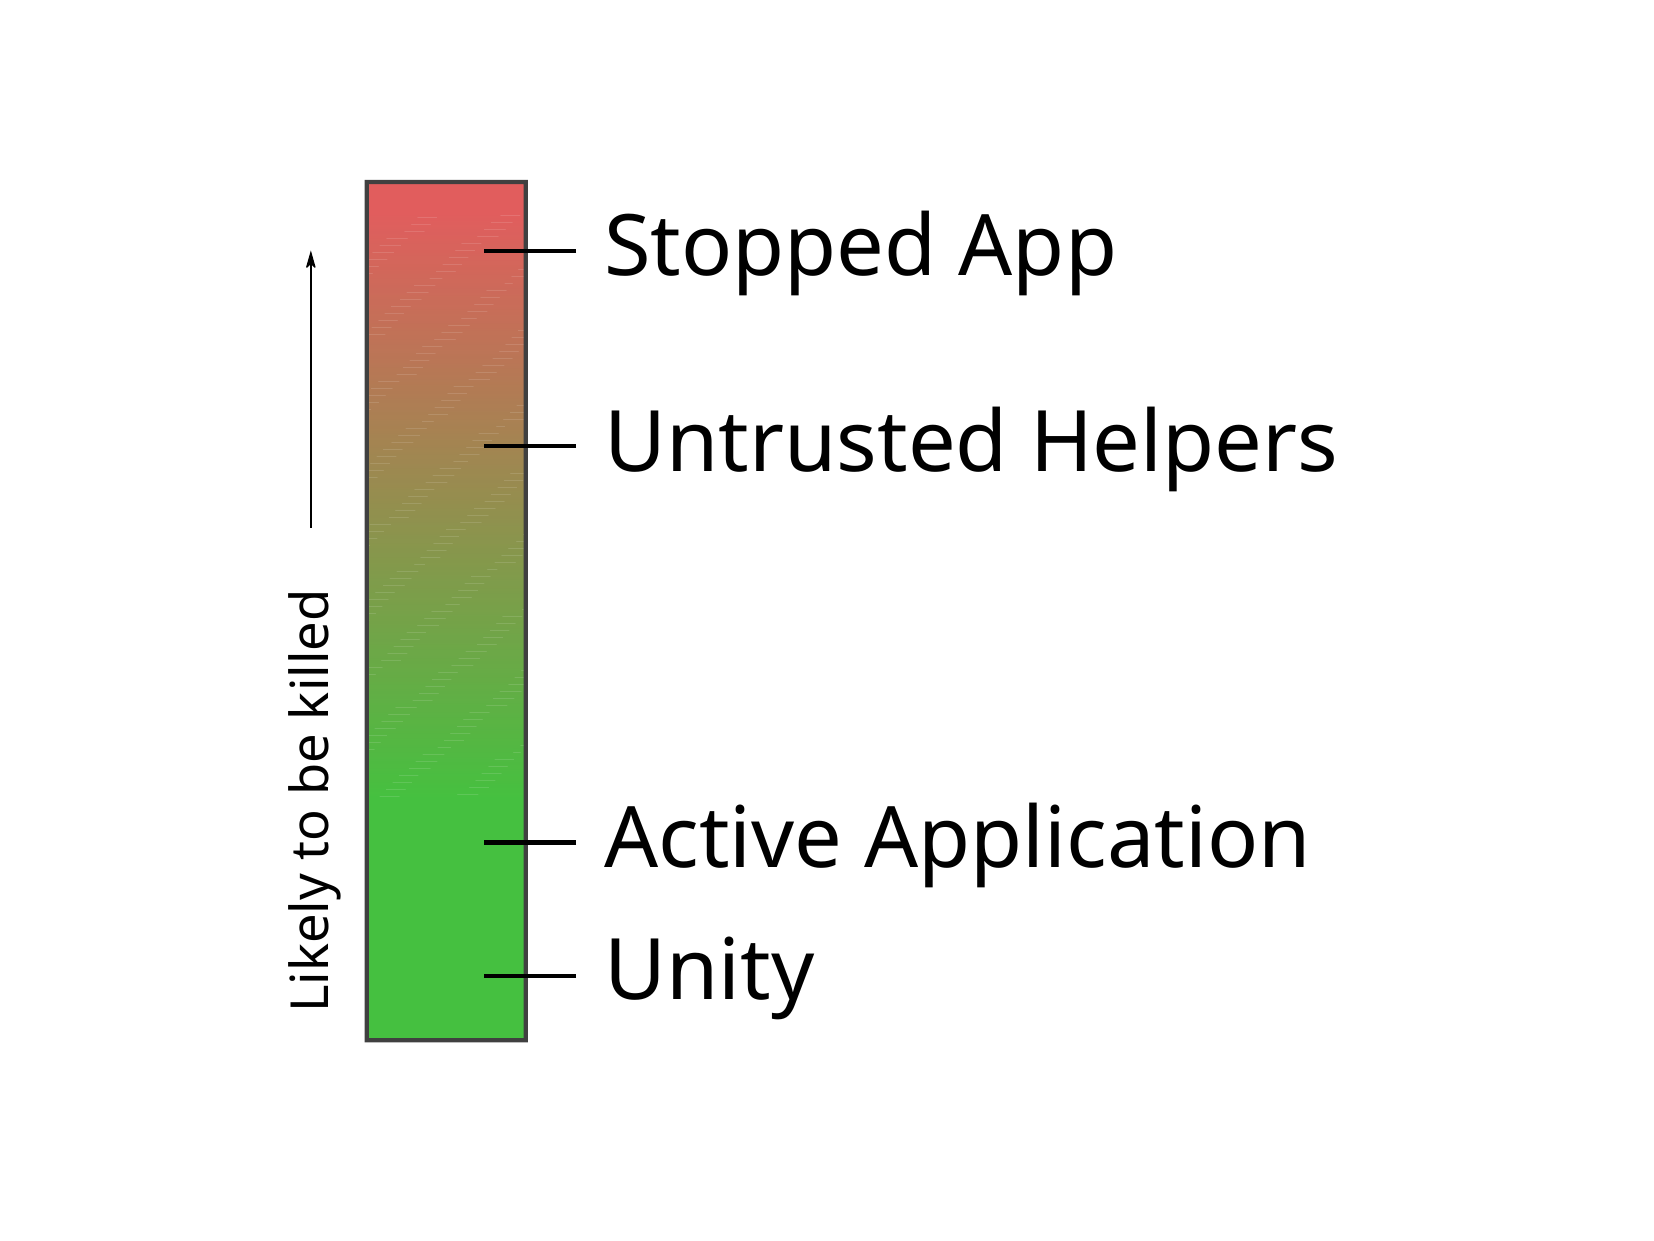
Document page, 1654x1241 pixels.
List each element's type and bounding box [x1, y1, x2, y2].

picture [245, 136, 1354, 1086]
